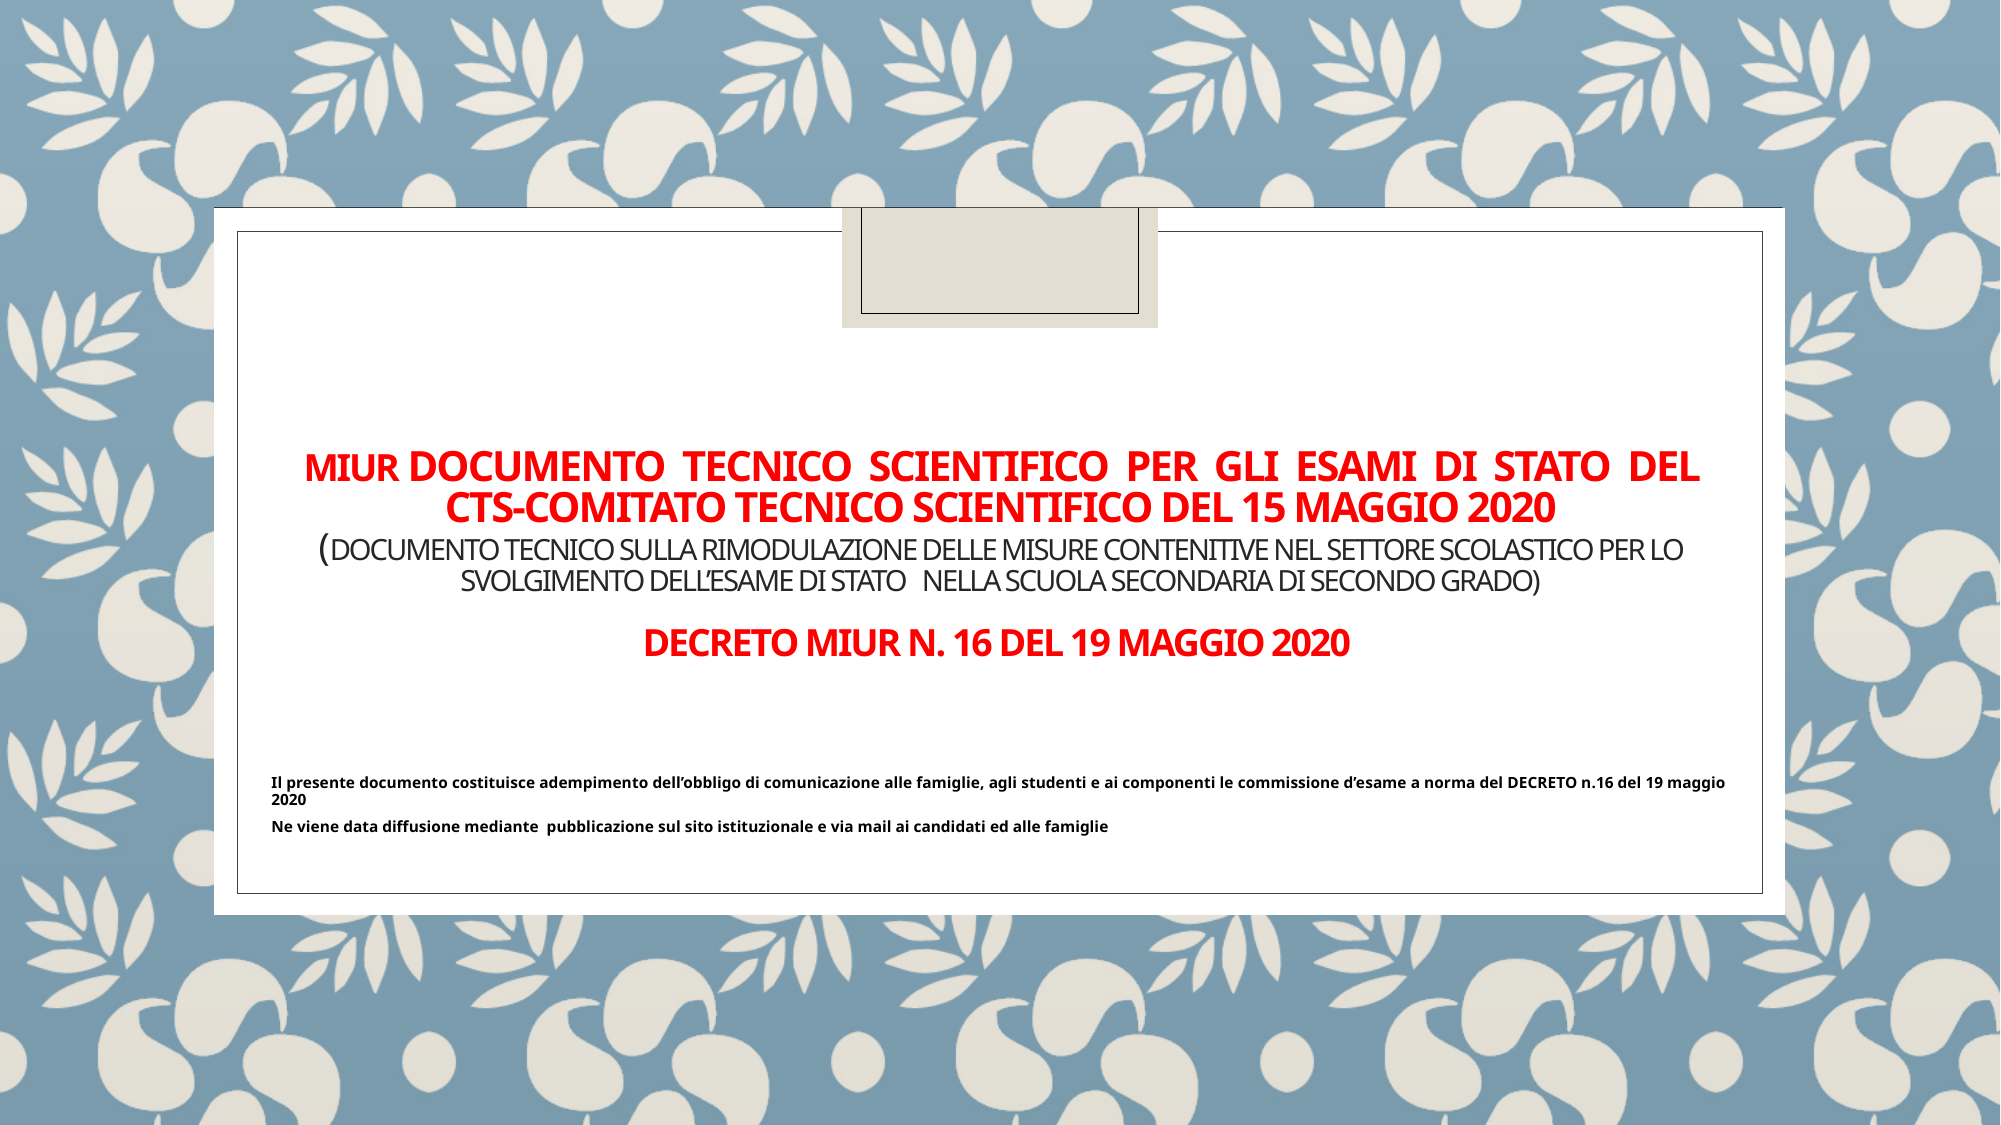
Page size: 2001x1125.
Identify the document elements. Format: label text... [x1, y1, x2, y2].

title miur Documento tecnico scientifico per gli esami di Stato del CTS-Comitato Tecnico Scientifico del 15 maggio 2020 (DOCUMENTO TECNICO SULLA RIMODULAZIONE DELLE MISURE CONTENITIVE NEL SETTORE SCOLASTICO PER LO SVOLGIMENTO DELL’ESAME DI STATO NELLA SCUOLA SECONDARIA DI SECONDO GRADO) DECRETO MIUR N. 16 DEL 19 MAGGIO 2020 [256, 343, 1745, 651]
list Il presente documento costituisce adempimento dell’obbligo di comunicazione alle famiglie, agli studenti e ai componenti le commissione d’esame a norma del DECRETO n.16 del 19 maggio 2020 Ne viene data diffusione mediante pubblicazione sul sito istituzionale e via mail ai candidati ed alle famiglie [256, 680, 1745, 844]
